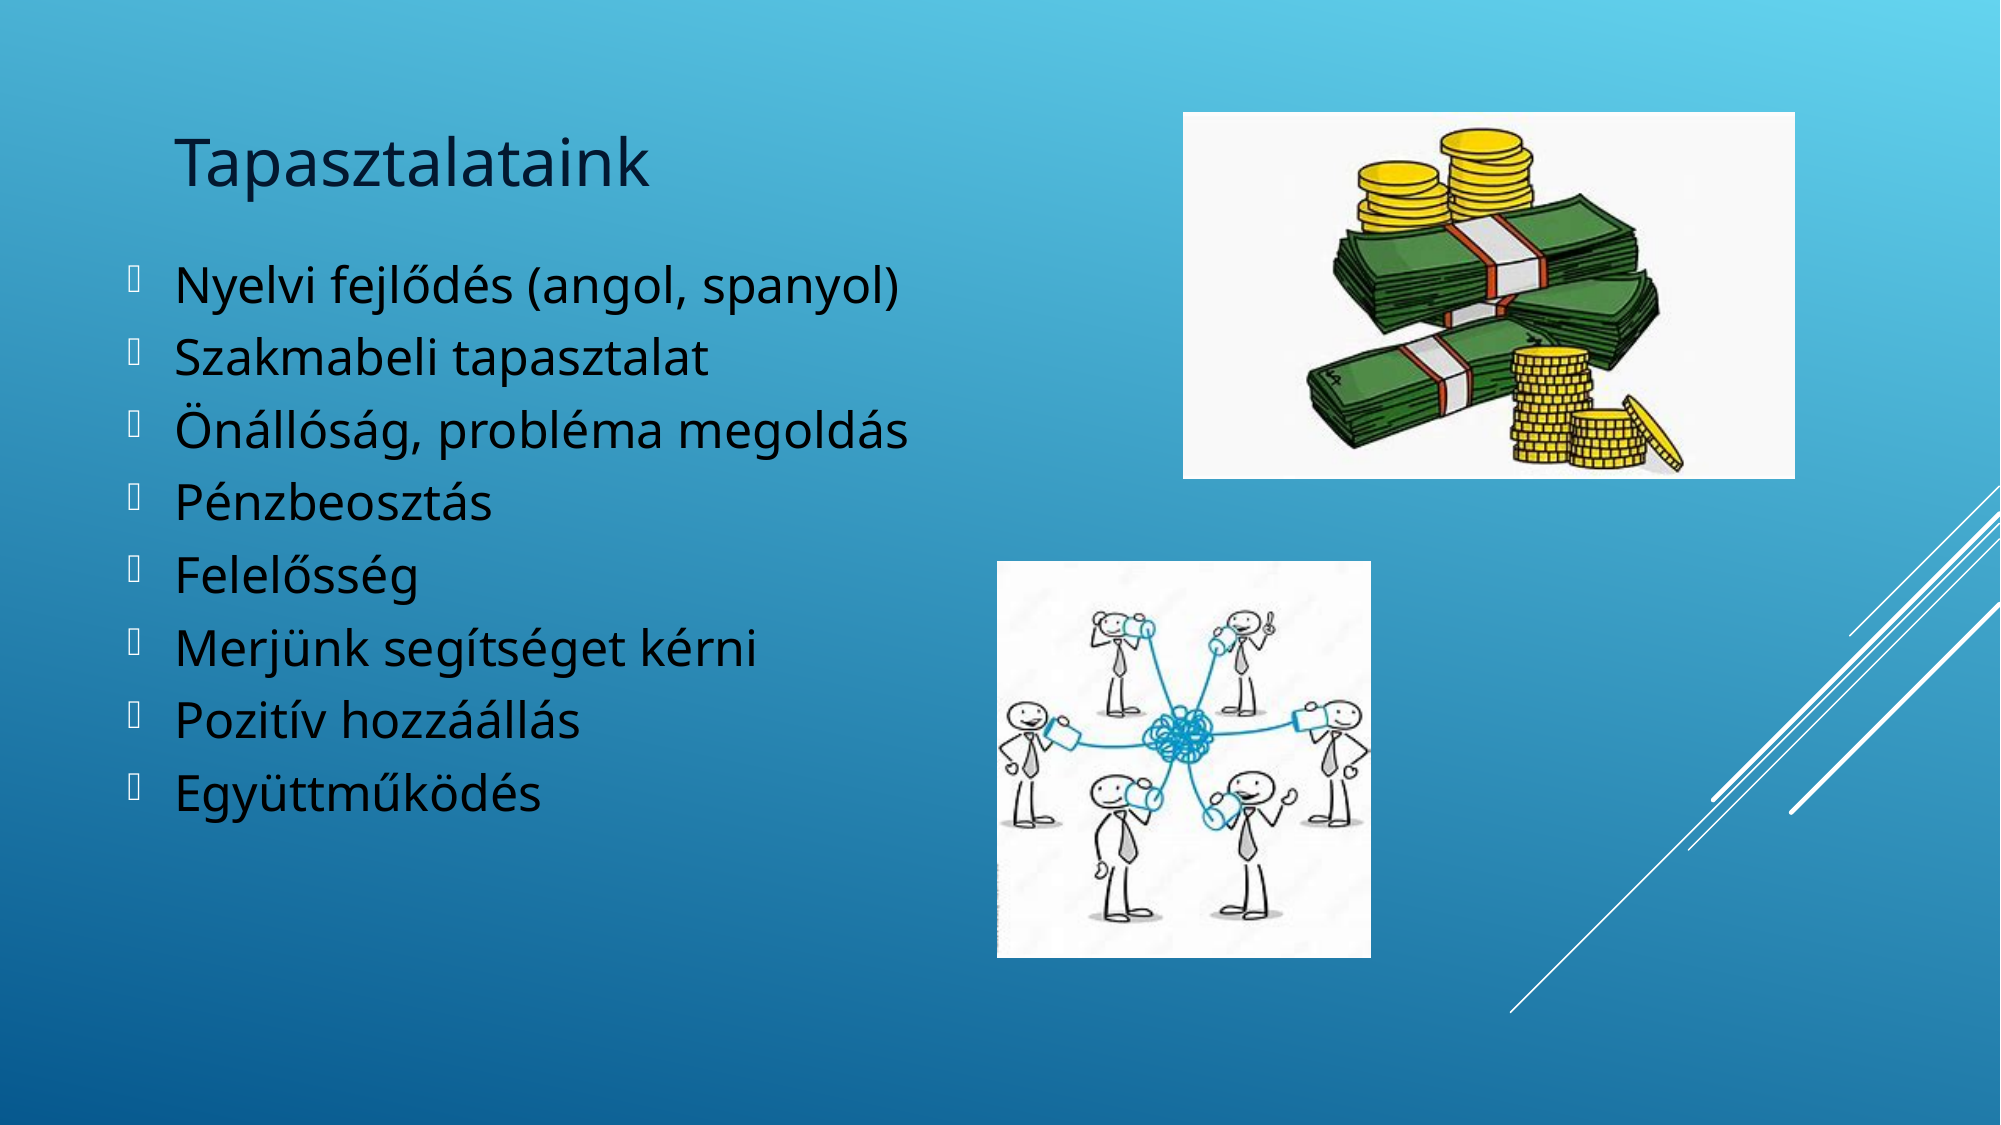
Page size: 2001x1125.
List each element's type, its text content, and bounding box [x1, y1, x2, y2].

list Nyelvi fejlődés (angol, spanyol) Szakmabeli tapasztalat Önállóság, probléma megoldás Pénzbeosztás Felelősség Merjünk segítséget kérni Pozitív hozzáállás Együttműködés [112, 245, 998, 919]
picture [1183, 112, 1795, 479]
list Tapasztalataink [159, 112, 923, 208]
picture [997, 561, 1371, 958]
